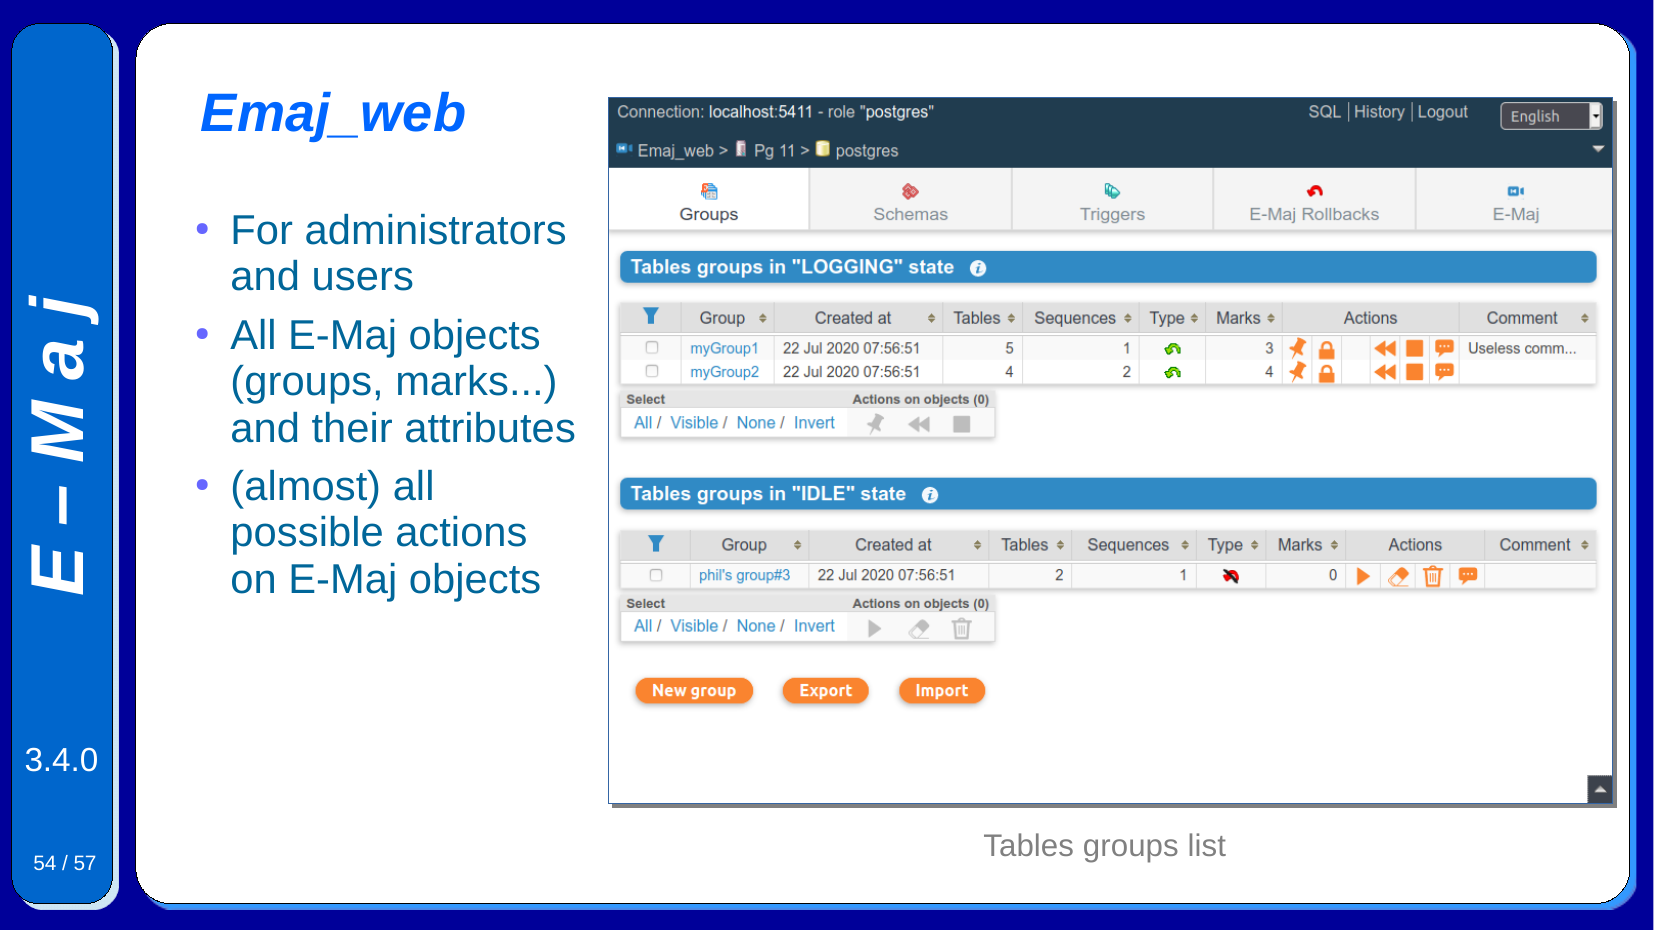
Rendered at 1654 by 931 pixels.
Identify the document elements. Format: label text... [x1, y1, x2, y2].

picture [608, 97, 1613, 804]
title Emaj_web [200, 34, 1575, 191]
list For administrators and users All E-Maj objects (groups, marks...) and their attributes (almost) all possible actions on E-Maj objects [177, 206, 579, 697]
text_box Tables groups list [968, 820, 1247, 871]
